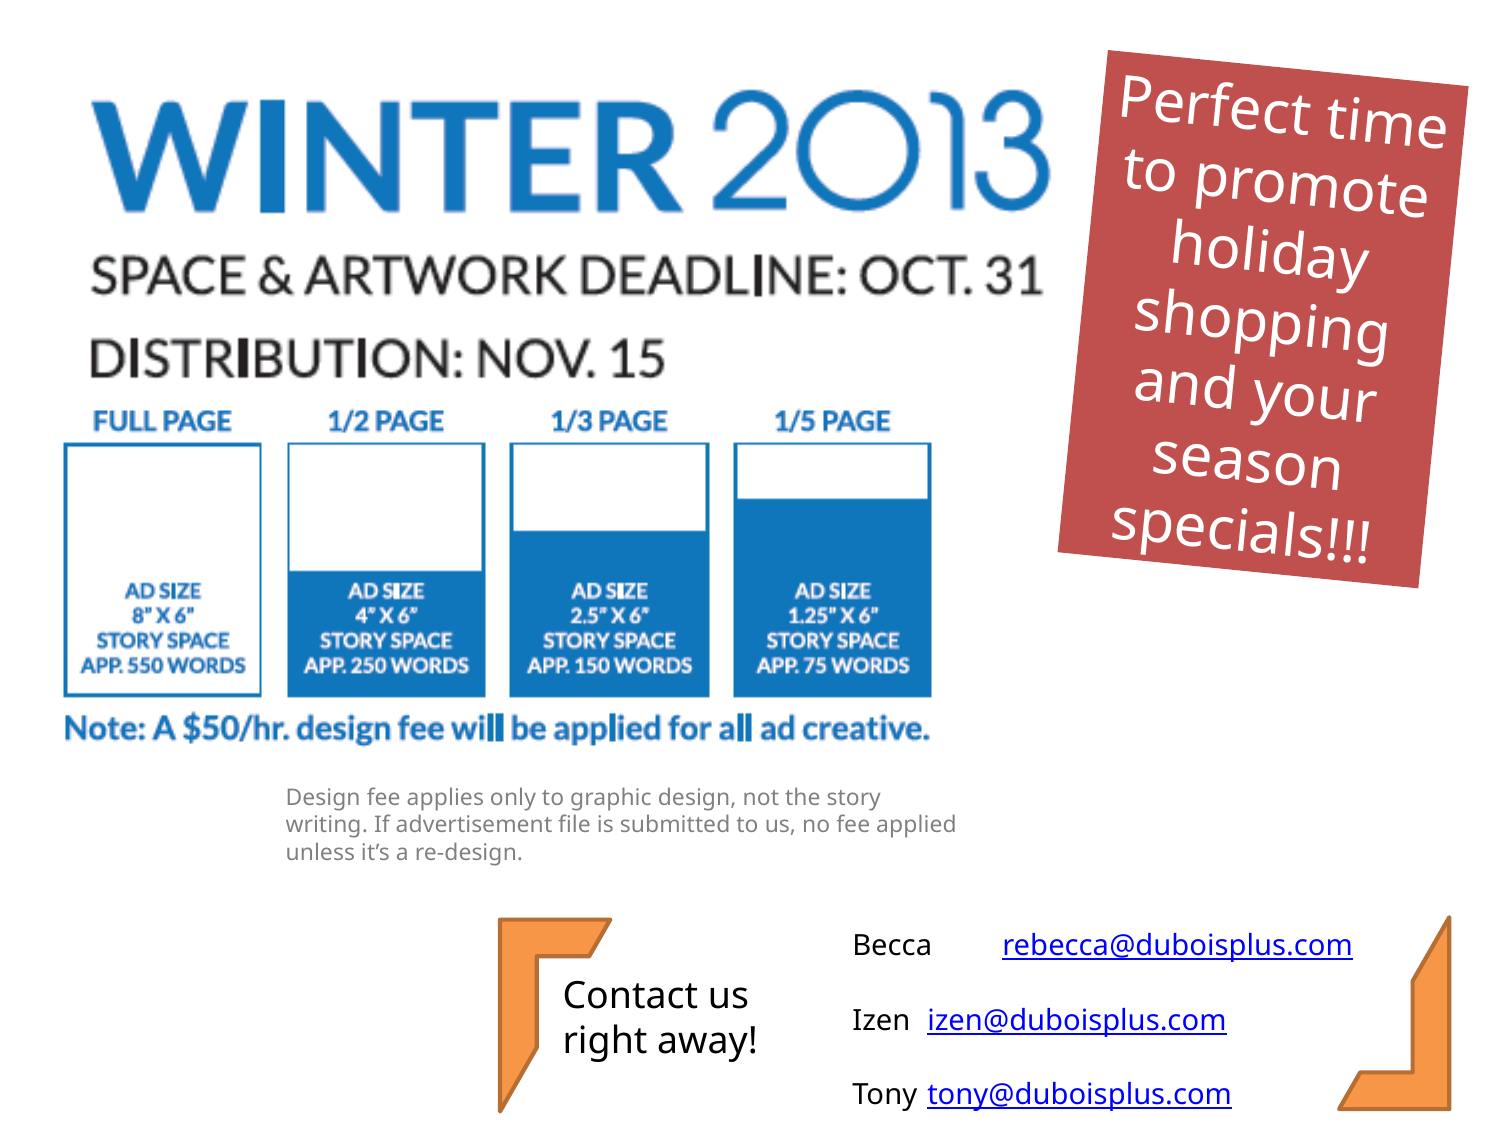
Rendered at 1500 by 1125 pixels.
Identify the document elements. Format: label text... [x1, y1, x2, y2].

text_box Design fee applies only to graphic design, not the story writing. If advertisement file is submitted to us, no fee applied unless it’s a re-design. [270, 774, 981, 873]
text_box Contact us right away! [547, 964, 837, 1069]
text_box Becca rebecca@duboisplus.com Izen izen@duboisplus.com Tony tony@duboisplus.com [837, 919, 1500, 1124]
text_box Perfect time to promote holiday shopping and your season specials!!! [1057, 50, 1469, 589]
text_box [1339, 917, 1450, 1110]
picture [14, 49, 1088, 782]
text_box [500, 919, 611, 1112]
